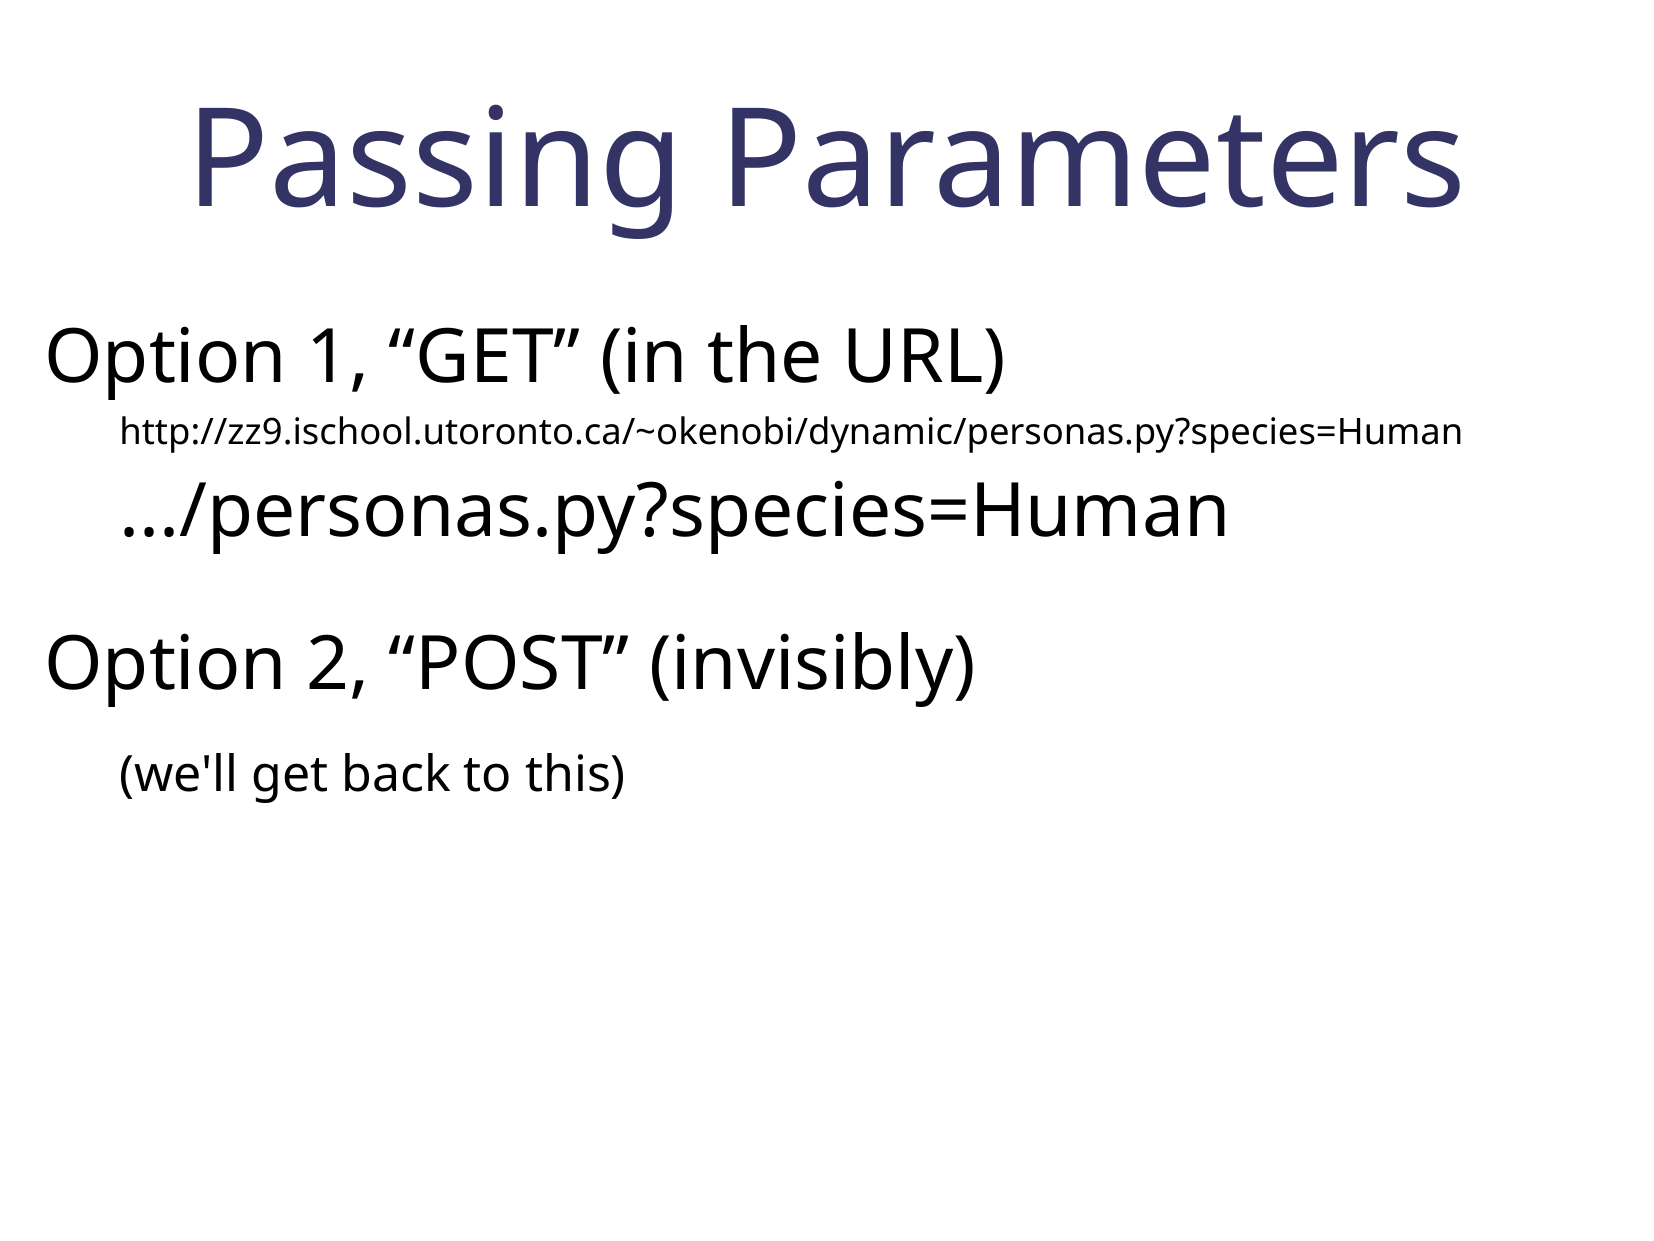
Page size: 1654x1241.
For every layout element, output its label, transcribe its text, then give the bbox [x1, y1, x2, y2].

title Passing Parameters [82, 56, 1571, 250]
text_box Option 1, “GET” (in the URL) http://zz9.ischool.utoronto.ca/~okenobi/dynamic/personas.py?species=Human .../personas.py?species=Human Option 2, “POST” (invisibly) (we'll get back to this) [29, 295, 1654, 758]
